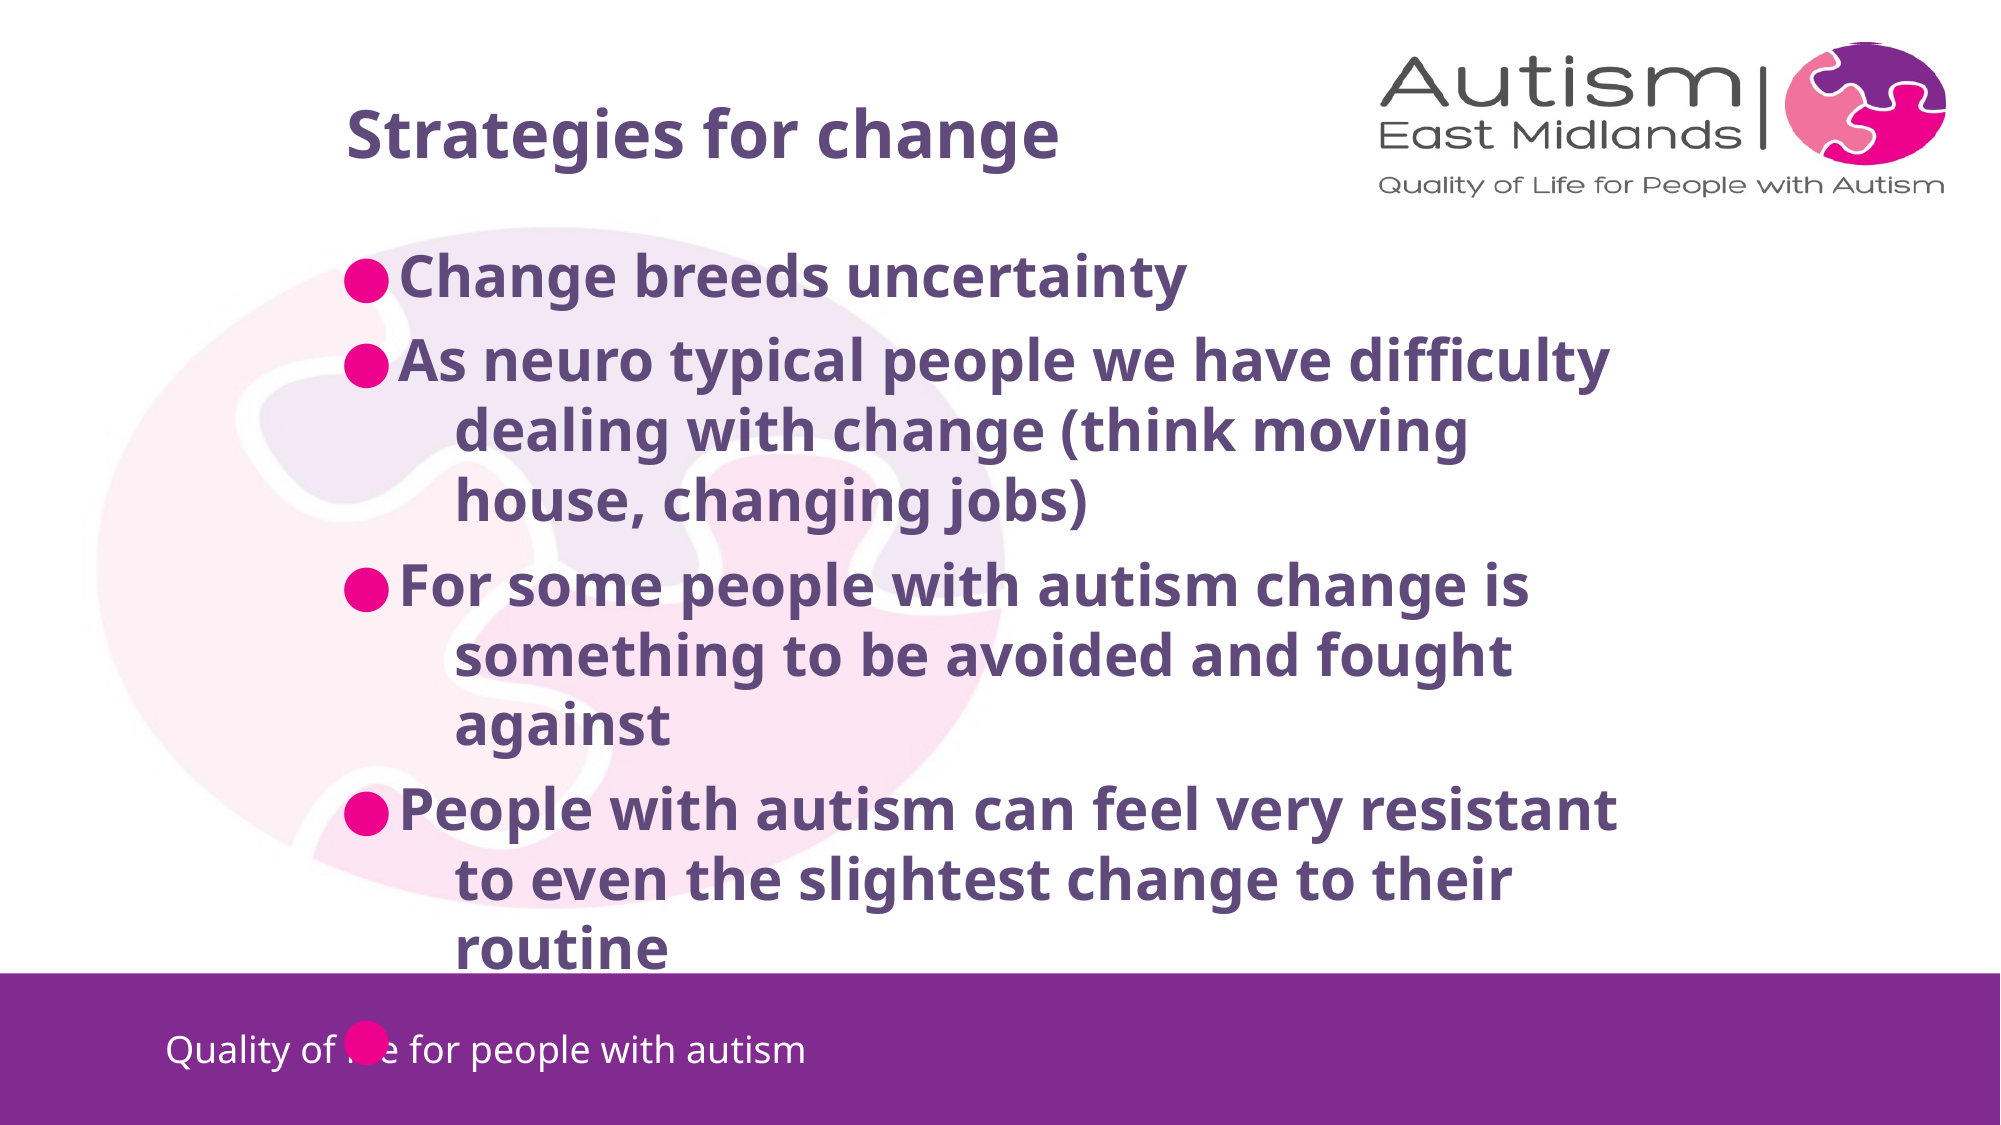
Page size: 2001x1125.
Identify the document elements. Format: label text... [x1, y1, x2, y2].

title Strategies for change [331, 31, 1682, 232]
list Change breeds uncertainty As neuro typical people we have difficulty dealing with change (think moving house, changing jobs) For some people with autism change is something to be avoided and fought against People with autism can feel very resistant to even the slightest change to their routine [326, 231, 1677, 1125]
